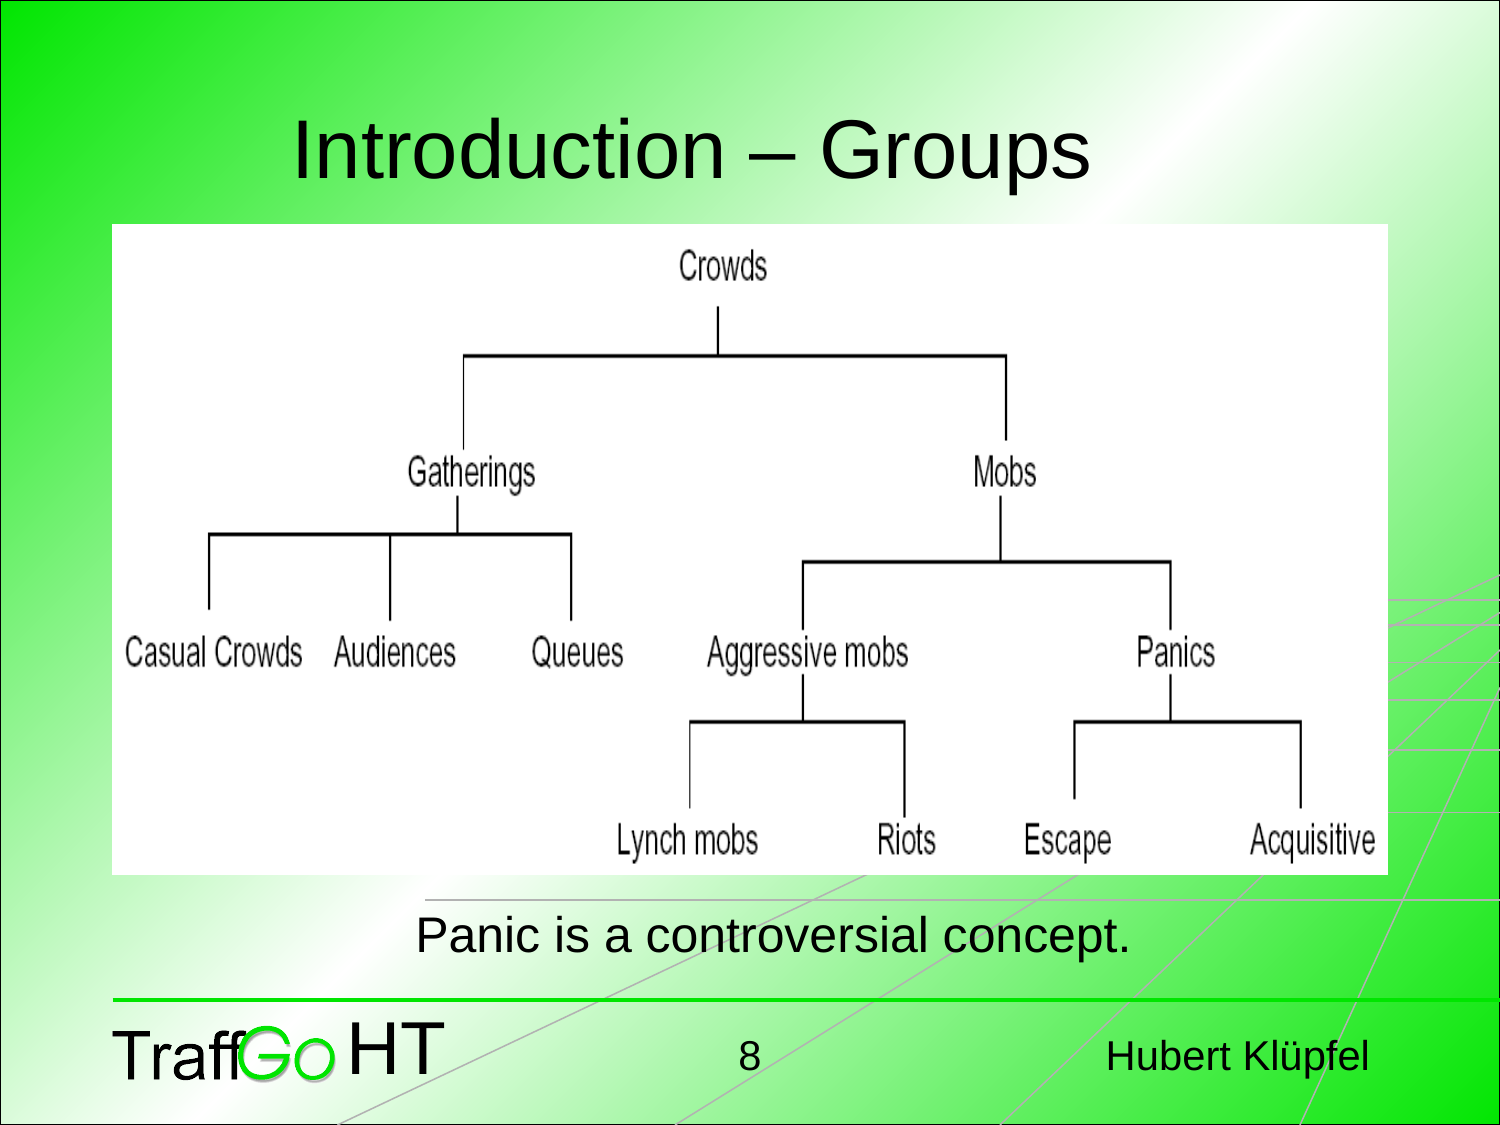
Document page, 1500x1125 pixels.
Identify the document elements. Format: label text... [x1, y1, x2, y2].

text_box Panic is a controversial concept. [400, 899, 1147, 972]
title Introduction – Groups [54, 92, 1330, 208]
picture [112, 224, 1388, 876]
picture [112, 1024, 338, 1085]
